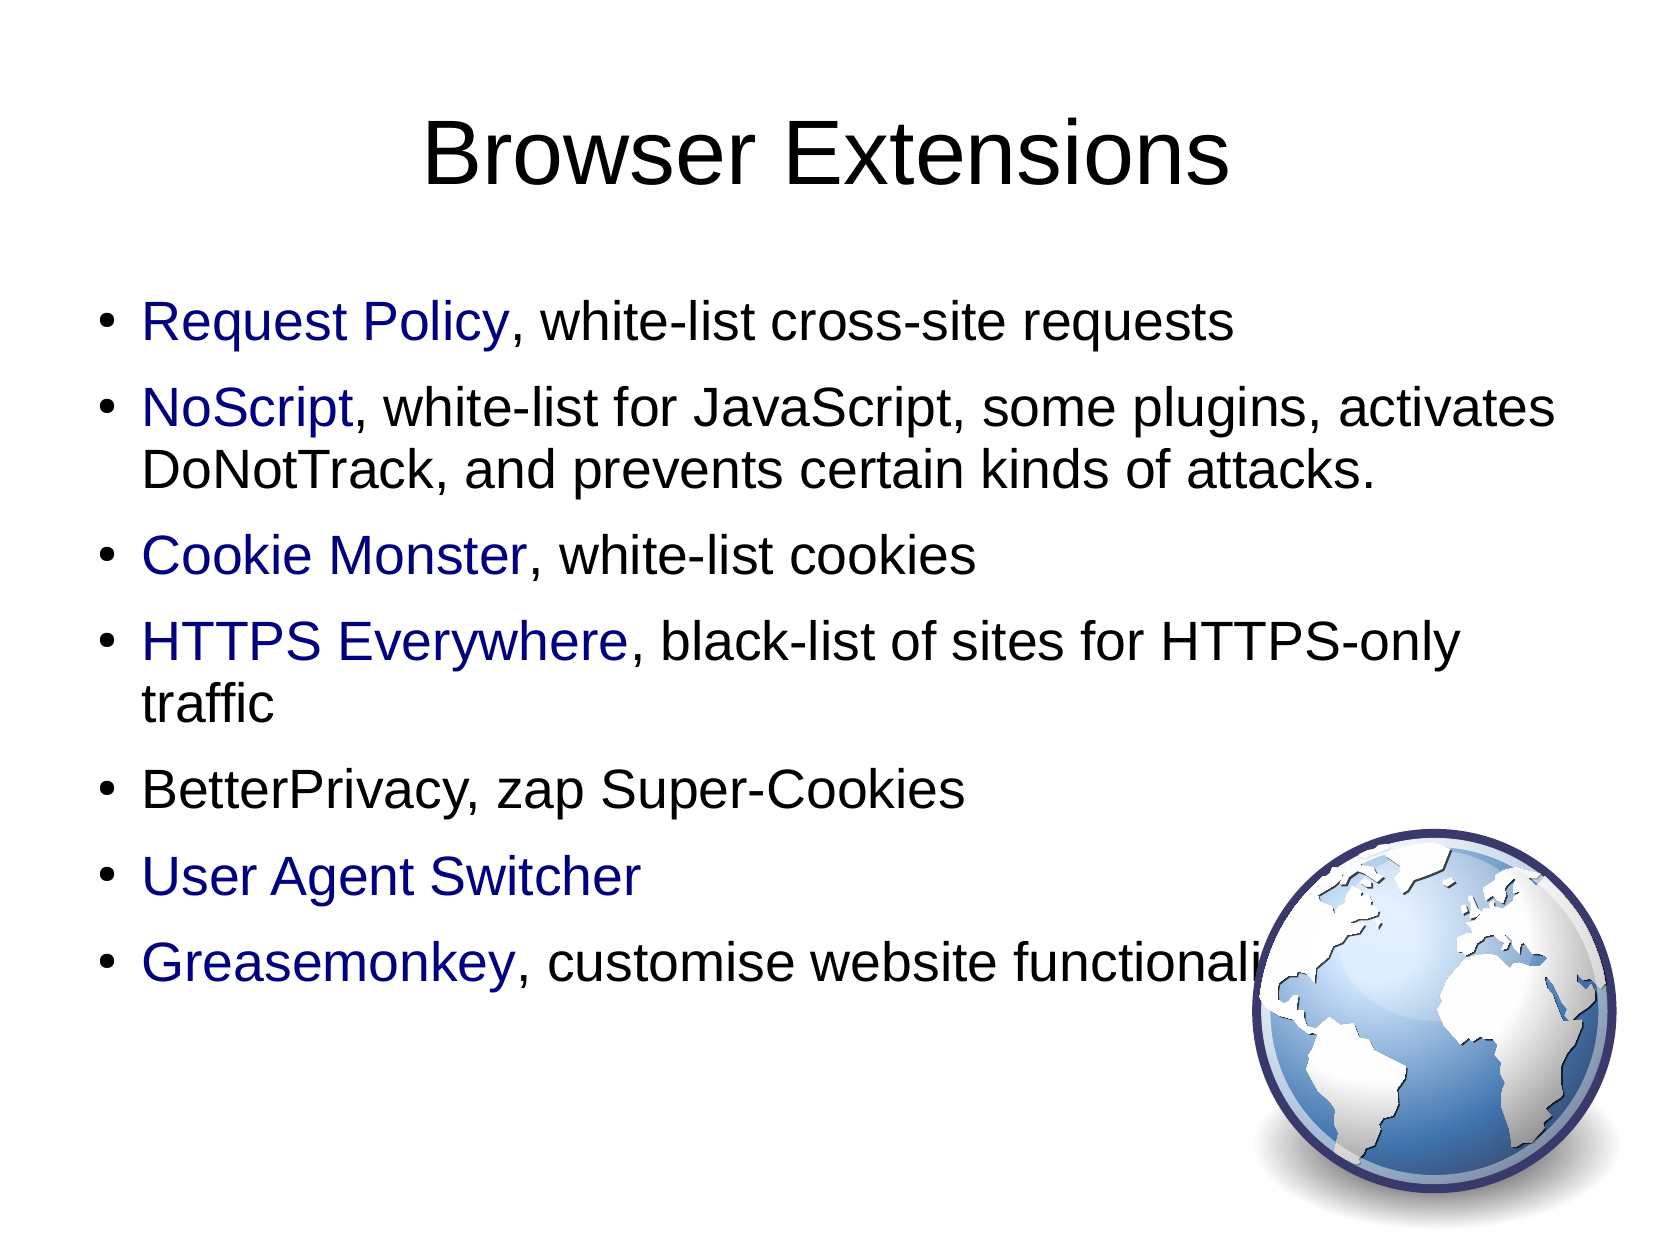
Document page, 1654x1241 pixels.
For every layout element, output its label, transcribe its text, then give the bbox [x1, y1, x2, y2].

list Request Policy, white-list cross-site requests NoScript, white-list for JavaScript, some plugins, activates DoNotTrack, and prevents certain kinds of attacks. Cookie Monster, white-list cookies HTTPS Everywhere, black-list of sites for HTTPS-only traffic BetterPrivacy, zap Super-Cookies User Agent Switcher Greasemonkey, customise website functionality [82, 290, 1571, 1010]
title Browser Extensions [82, 49, 1571, 257]
picture [1204, 791, 1654, 1241]
